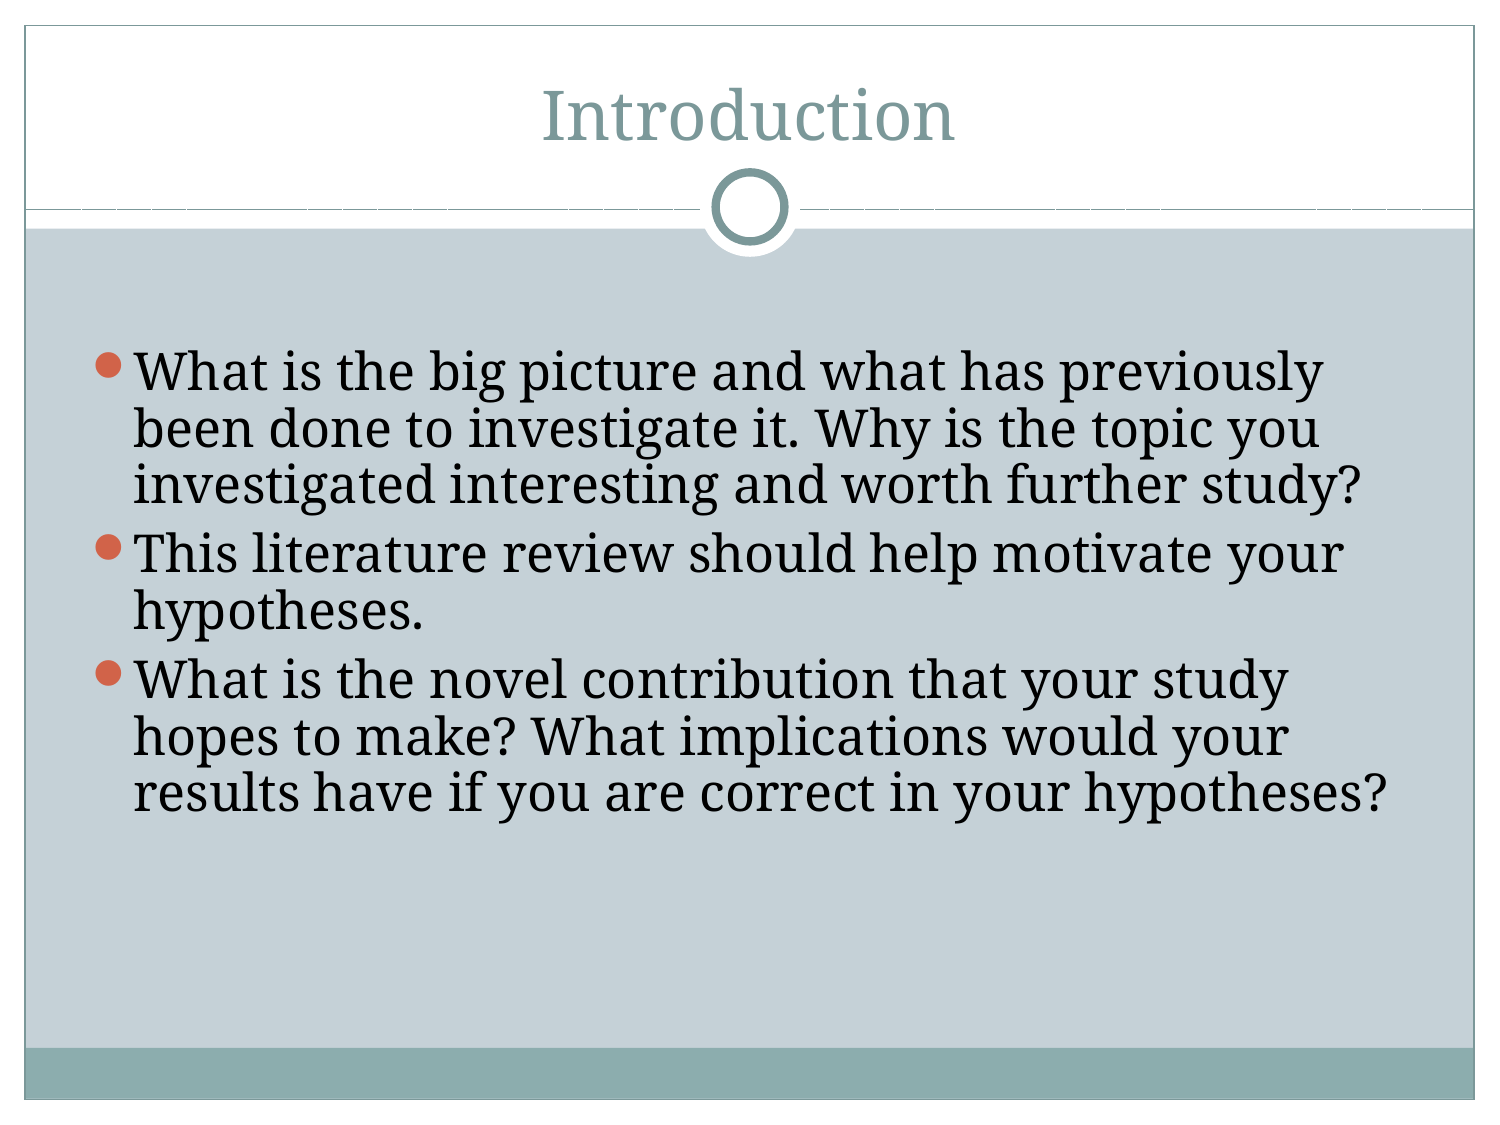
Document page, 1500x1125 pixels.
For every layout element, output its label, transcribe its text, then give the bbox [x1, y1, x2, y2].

title Introduction [49, 37, 1450, 162]
list What is the big picture and what has previously been done to investigate it. Why is the topic you investigated interesting and worth further study? This literature review should help motivate your hypotheses. What is the novel contribution that your study hopes to make? What implications would your results have if you are correct in your hypotheses? [76, 337, 1427, 875]
